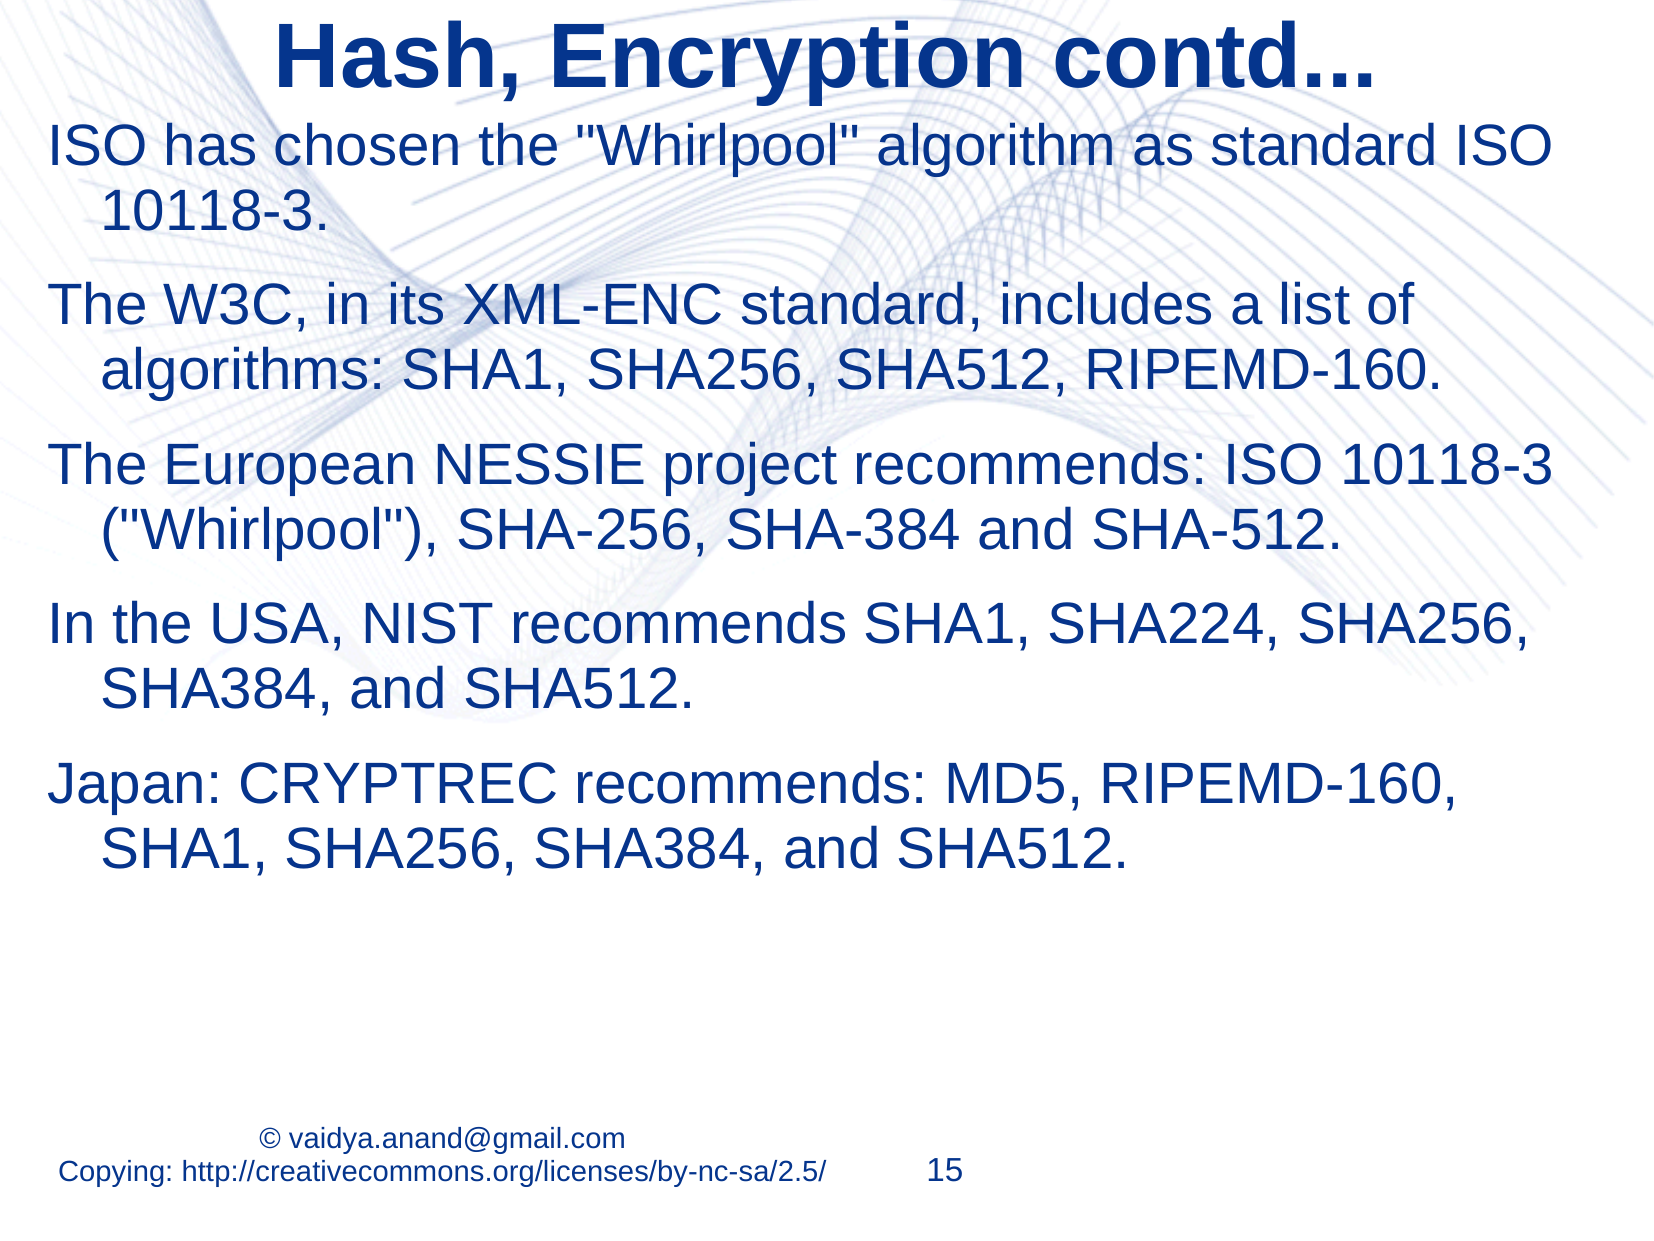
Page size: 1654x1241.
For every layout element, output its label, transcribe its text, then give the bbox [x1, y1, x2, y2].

title Hash, Encryption contd... [29, 0, 1625, 113]
picture [0, 0, 1654, 1241]
list ISO has chosen the "Whirlpool" algorithm as standard ISO 10118-3. The W3C, in its XML-ENC standard, includes a list of algorithms: SHA1, SHA256, SHA512, RIPEMD-160. The European NESSIE project recommends: ISO 10118-3 ("Whirlpool"), SHA-256, SHA-384 and SHA-512. In the USA, NIST recommends SHA1, SHA224, SHA256, SHA384, and SHA512. Japan: CRYPTREC recommends: MD5, RIPEMD-160, SHA1, SHA256, SHA384, and SHA512. [29, 113, 1625, 1193]
